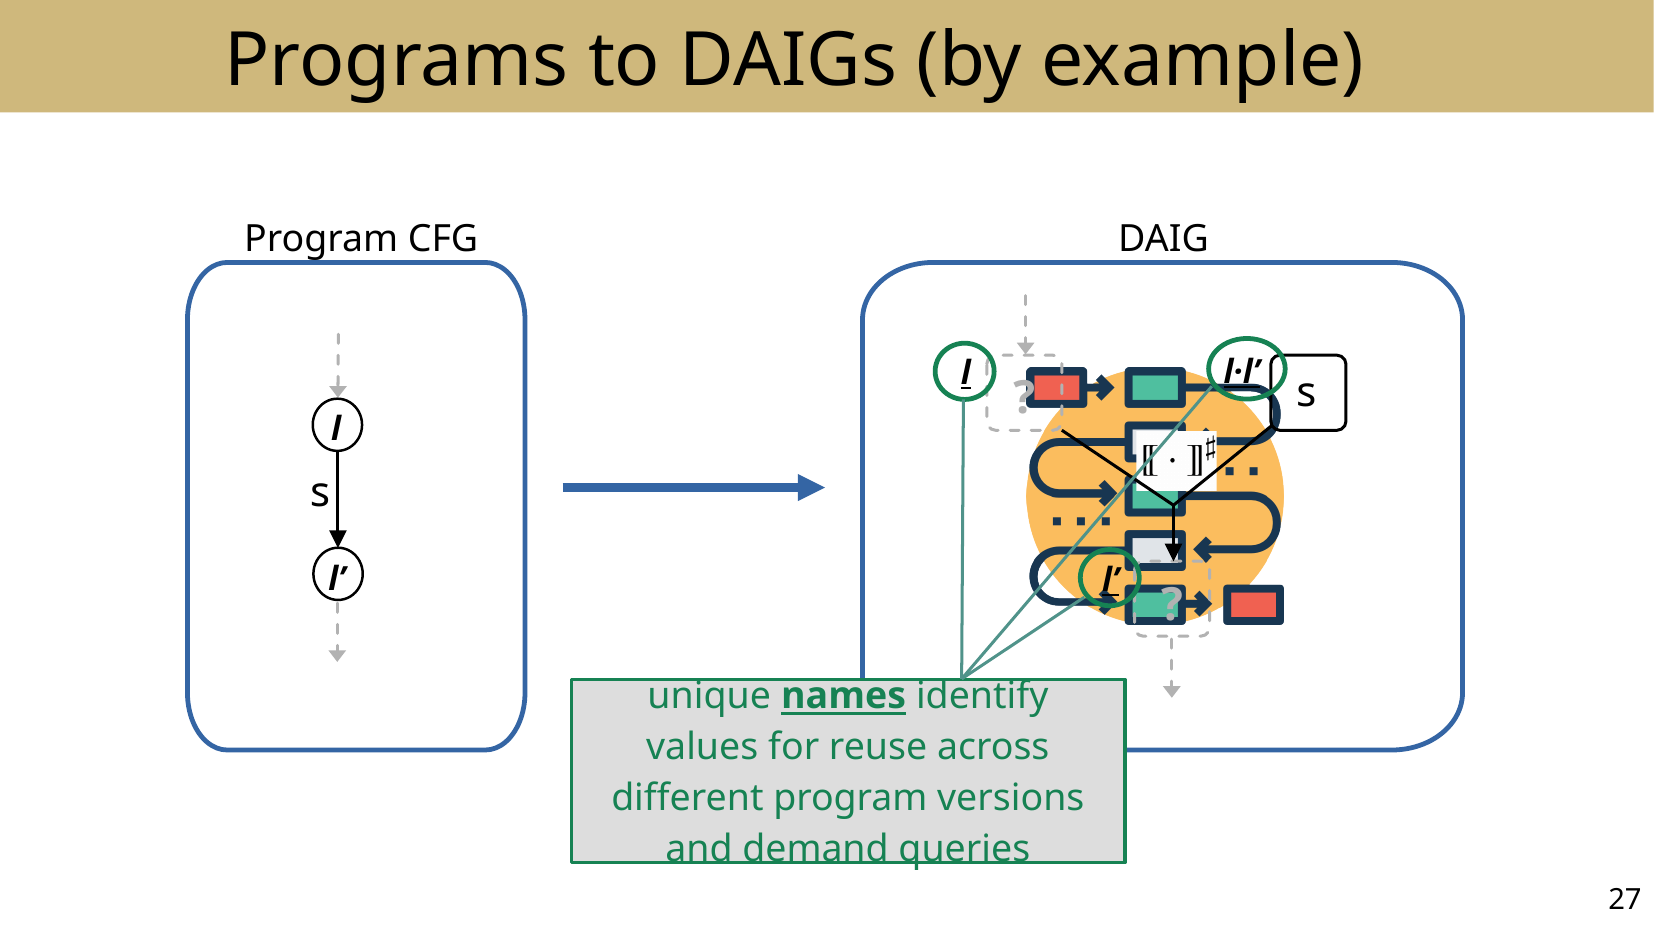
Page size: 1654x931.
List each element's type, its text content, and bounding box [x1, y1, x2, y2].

text_box Program CFG [244, 211, 533, 261]
text_box l’ [328, 554, 351, 600]
text_box l [331, 404, 341, 450]
picture [1083, 552, 1120, 603]
picture [1026, 367, 1210, 600]
picture [1124, 557, 1136, 598]
text_box unique names identify values for reuse across different program versions and demand queries [571, 679, 1126, 863]
text_box l’ [1102, 555, 1124, 601]
text_box DAIG [1118, 211, 1283, 261]
picture [1026, 429, 1284, 625]
text_box l·l’ [1223, 347, 1266, 393]
picture [1273, 367, 1282, 386]
text_box s [307, 461, 333, 517]
picture [1273, 384, 1284, 428]
title Programs to DAIGs (by example) [0, 0, 1576, 113]
text_box s [1293, 361, 1319, 417]
text_box l [960, 348, 971, 394]
picture [1137, 388, 1269, 502]
text_box ? [1013, 365, 1039, 427]
text_box ? [1160, 570, 1186, 633]
picture [1212, 367, 1223, 388]
